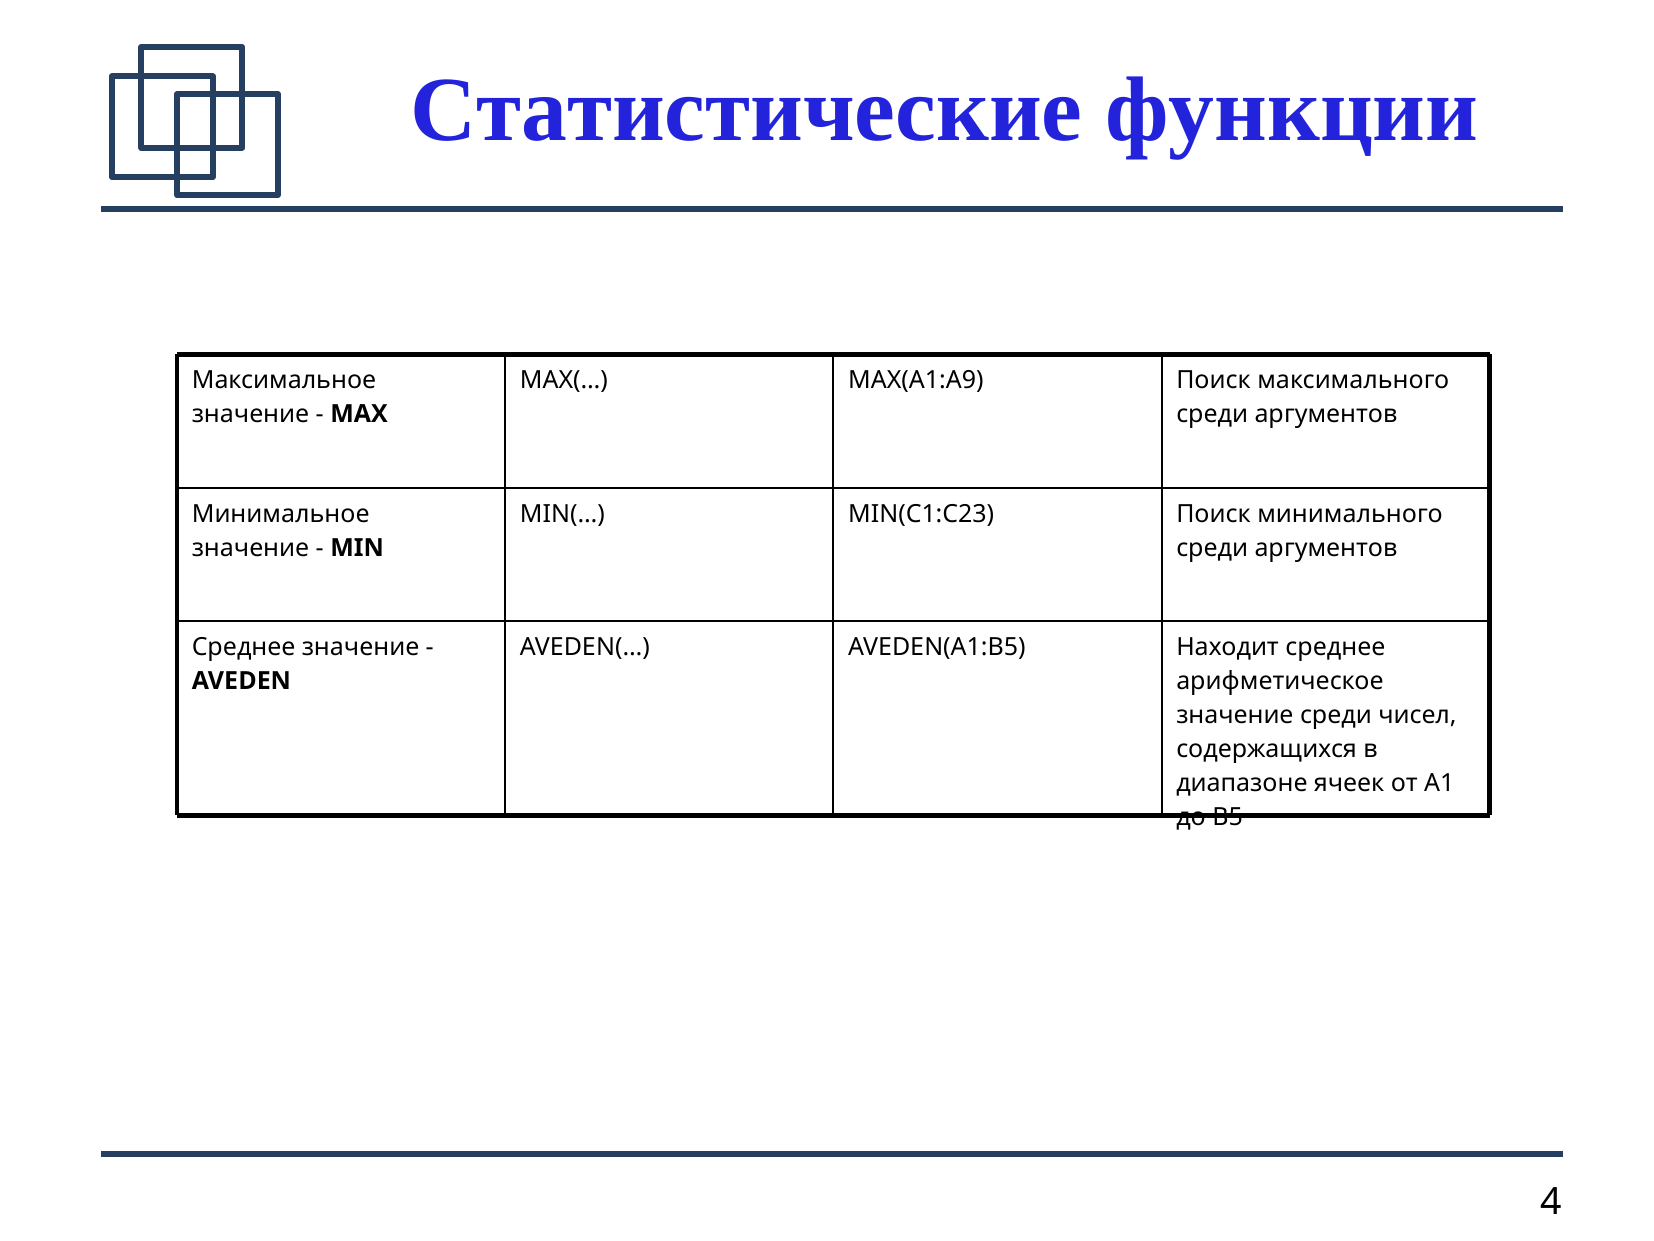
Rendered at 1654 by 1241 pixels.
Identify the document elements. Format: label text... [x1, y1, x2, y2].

text_box Находит среднее арифметическое значение среди чисел, содержащихся в диапазоне ячеек от А1 до В5 [1163, 622, 1487, 813]
text_box AVEDEN(А1:В5) [834, 622, 1161, 813]
text_box MIN(С1:С23) [834, 489, 1161, 620]
text_box Среднее значение - AVEDEN [179, 622, 504, 813]
text_box Максимальное значение - MAX [179, 357, 504, 487]
text_box Поиск минимального среди аргументов [1163, 489, 1487, 620]
text_box Статистические функции [324, 59, 1565, 161]
text_box Поиск максимального среди аргументов [1163, 357, 1487, 487]
text_box MAX(А1:А9) [834, 357, 1161, 487]
text_box MIN(…) [506, 489, 832, 620]
text_box Минимальное значение - MIN [179, 489, 504, 620]
text_box AVEDEN(…) [506, 622, 832, 813]
text_box MAX(…) [506, 357, 832, 487]
